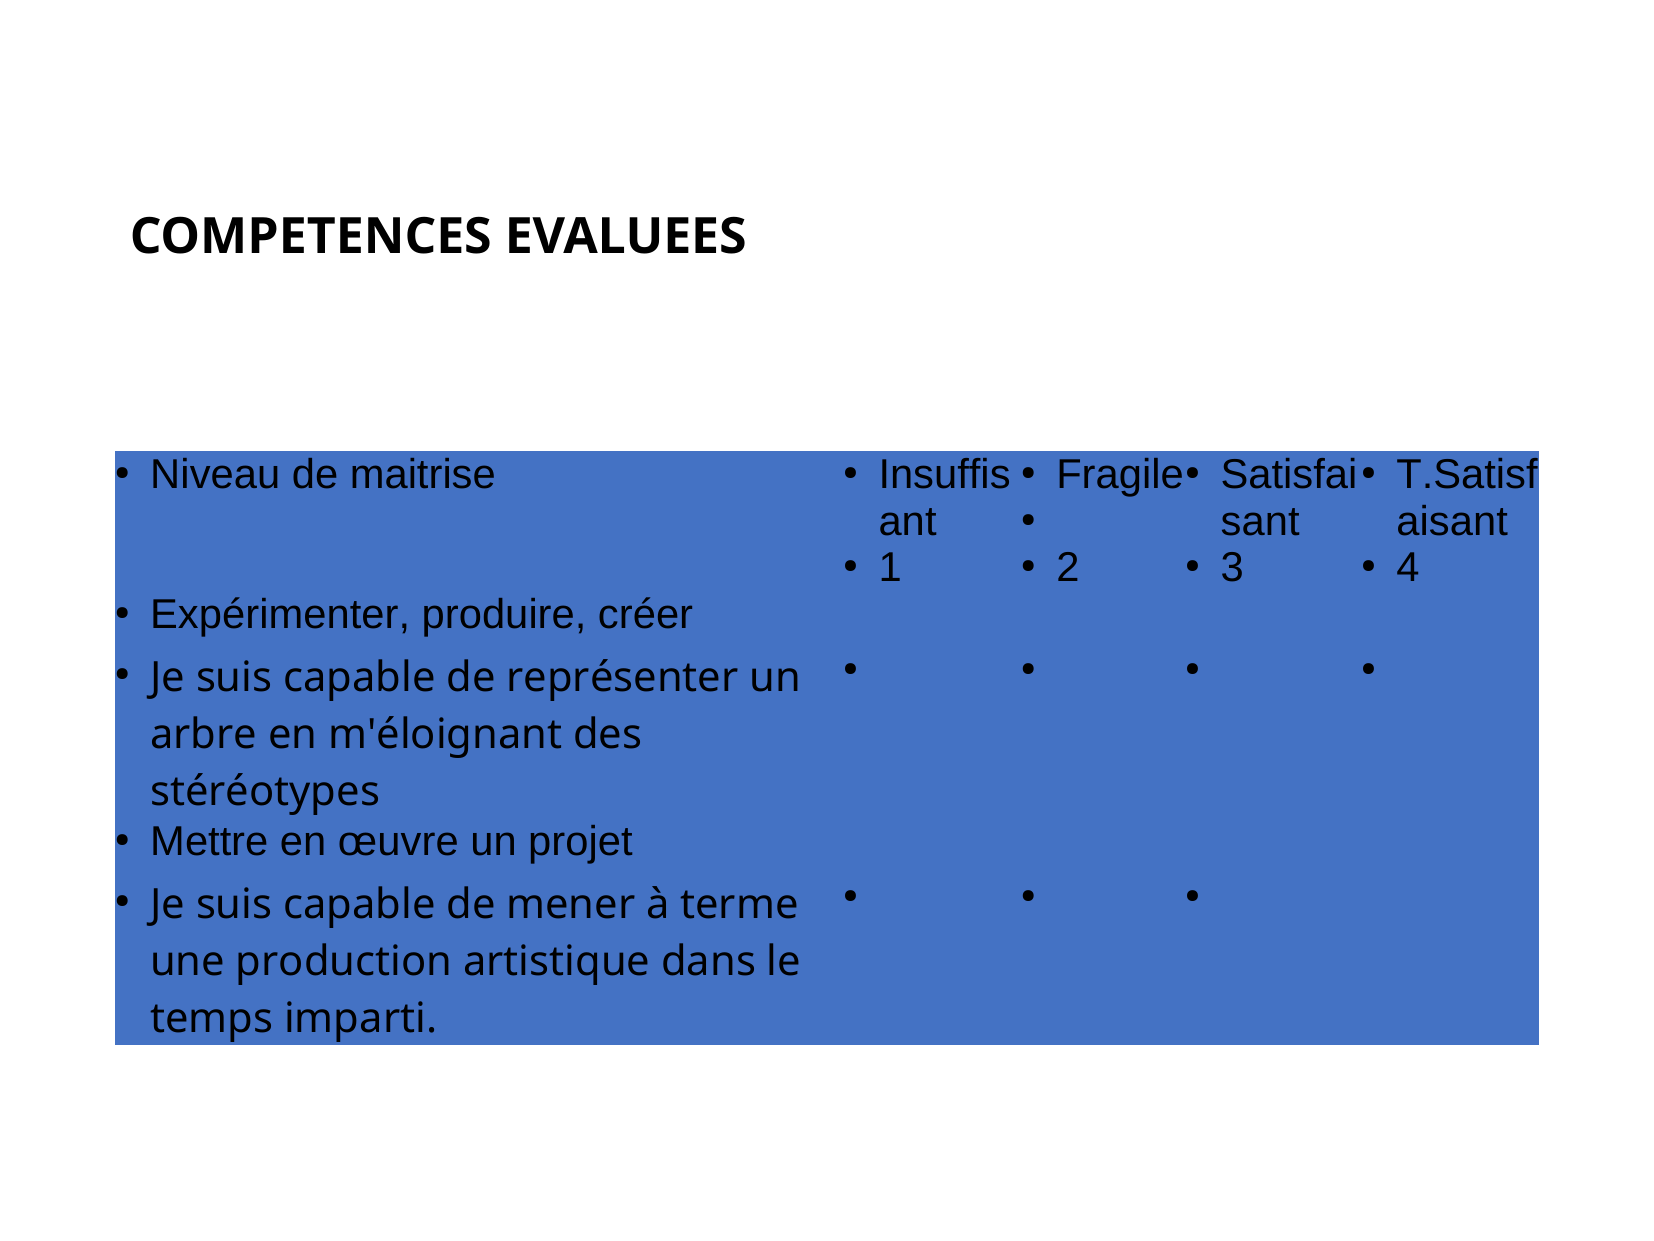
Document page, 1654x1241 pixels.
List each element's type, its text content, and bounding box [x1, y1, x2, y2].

text_box COMPETENCES EVALUEES [114, 195, 1238, 272]
table_cell [1361, 647, 1539, 818]
table_cell [1361, 873, 1539, 1045]
table_cell Je suis capable de représenter un arbre en m'éloignant des stéréotypes [115, 647, 843, 818]
table_cell Expérimenter, produire, créer [115, 591, 1539, 647]
table_header T.Satisfaisant 4 [1361, 460, 1539, 591]
table_header Fragile 2 [1021, 460, 1185, 591]
table_cell [843, 647, 1021, 818]
table_cell [1185, 873, 1361, 1045]
table_cell Je suis capable de mener à terme une production artistique dans le temps imparti. [115, 873, 843, 1045]
table_cell Mettre en œuvre un projet [115, 818, 1539, 873]
table_header Insuffisant 1 [843, 460, 1021, 591]
table_header Niveau de maitrise [115, 460, 843, 591]
table_header Satisfaisant 3 [1185, 460, 1361, 591]
table_cell [1021, 873, 1185, 1045]
table_cell [843, 873, 1021, 1045]
table_cell [1185, 647, 1361, 818]
table_cell [1021, 647, 1185, 818]
text_box : [0, 399, 1654, 460]
